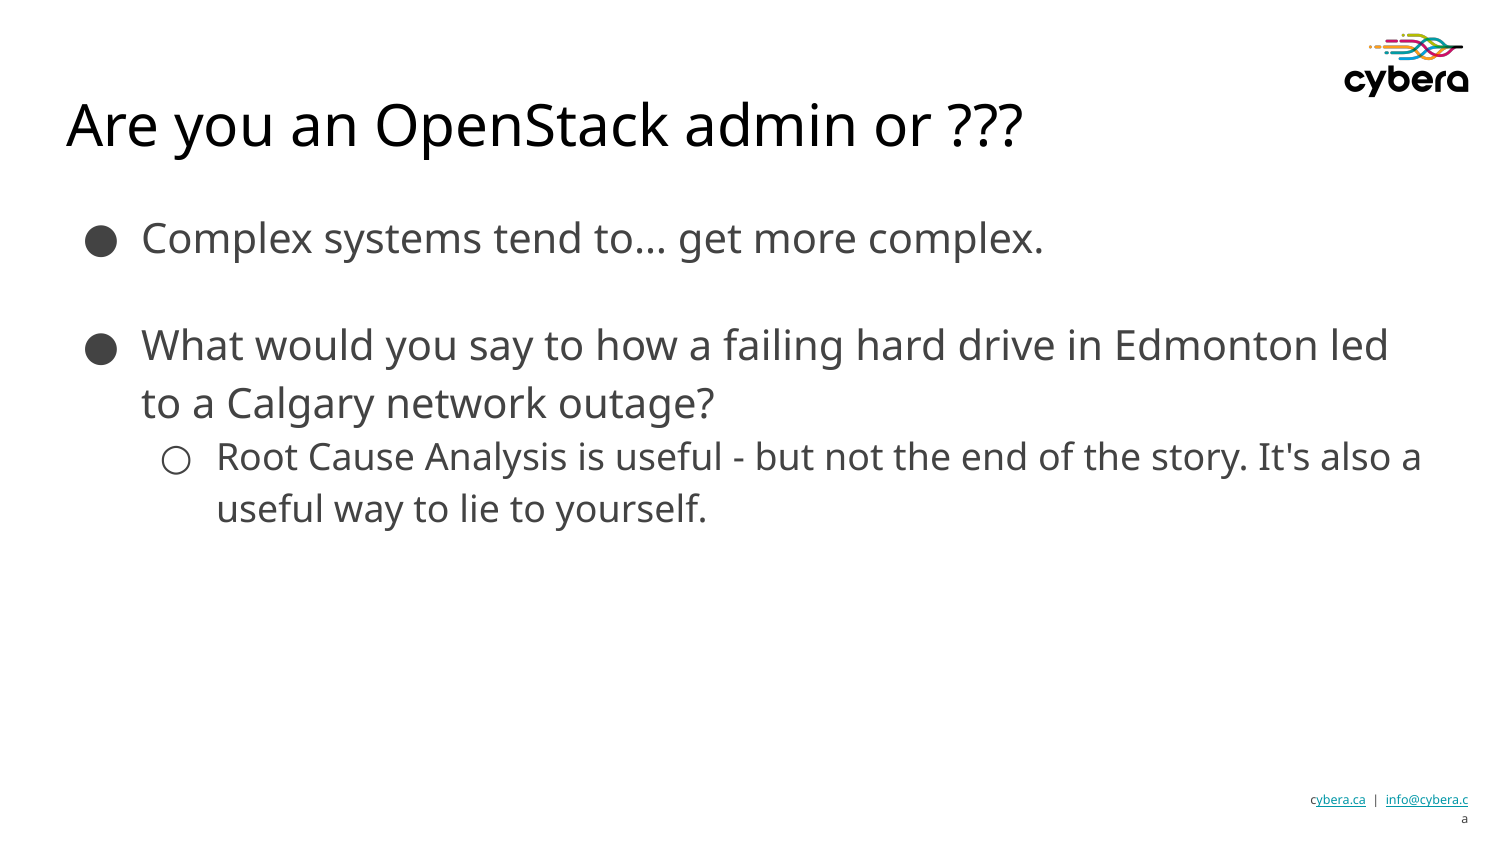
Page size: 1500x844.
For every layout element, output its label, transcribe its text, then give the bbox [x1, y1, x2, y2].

picture [1344, 33, 1469, 98]
title Are you an OpenStack admin or ??? [51, 72, 1314, 167]
list Complex systems tend to… get more complex. What would you say to how a failing hard drive in Edmonton led to a Calgary network outage? Root Cause Analysis is useful - but not the end of the story. It's also a useful way to lie to yourself. [51, 189, 1451, 750]
